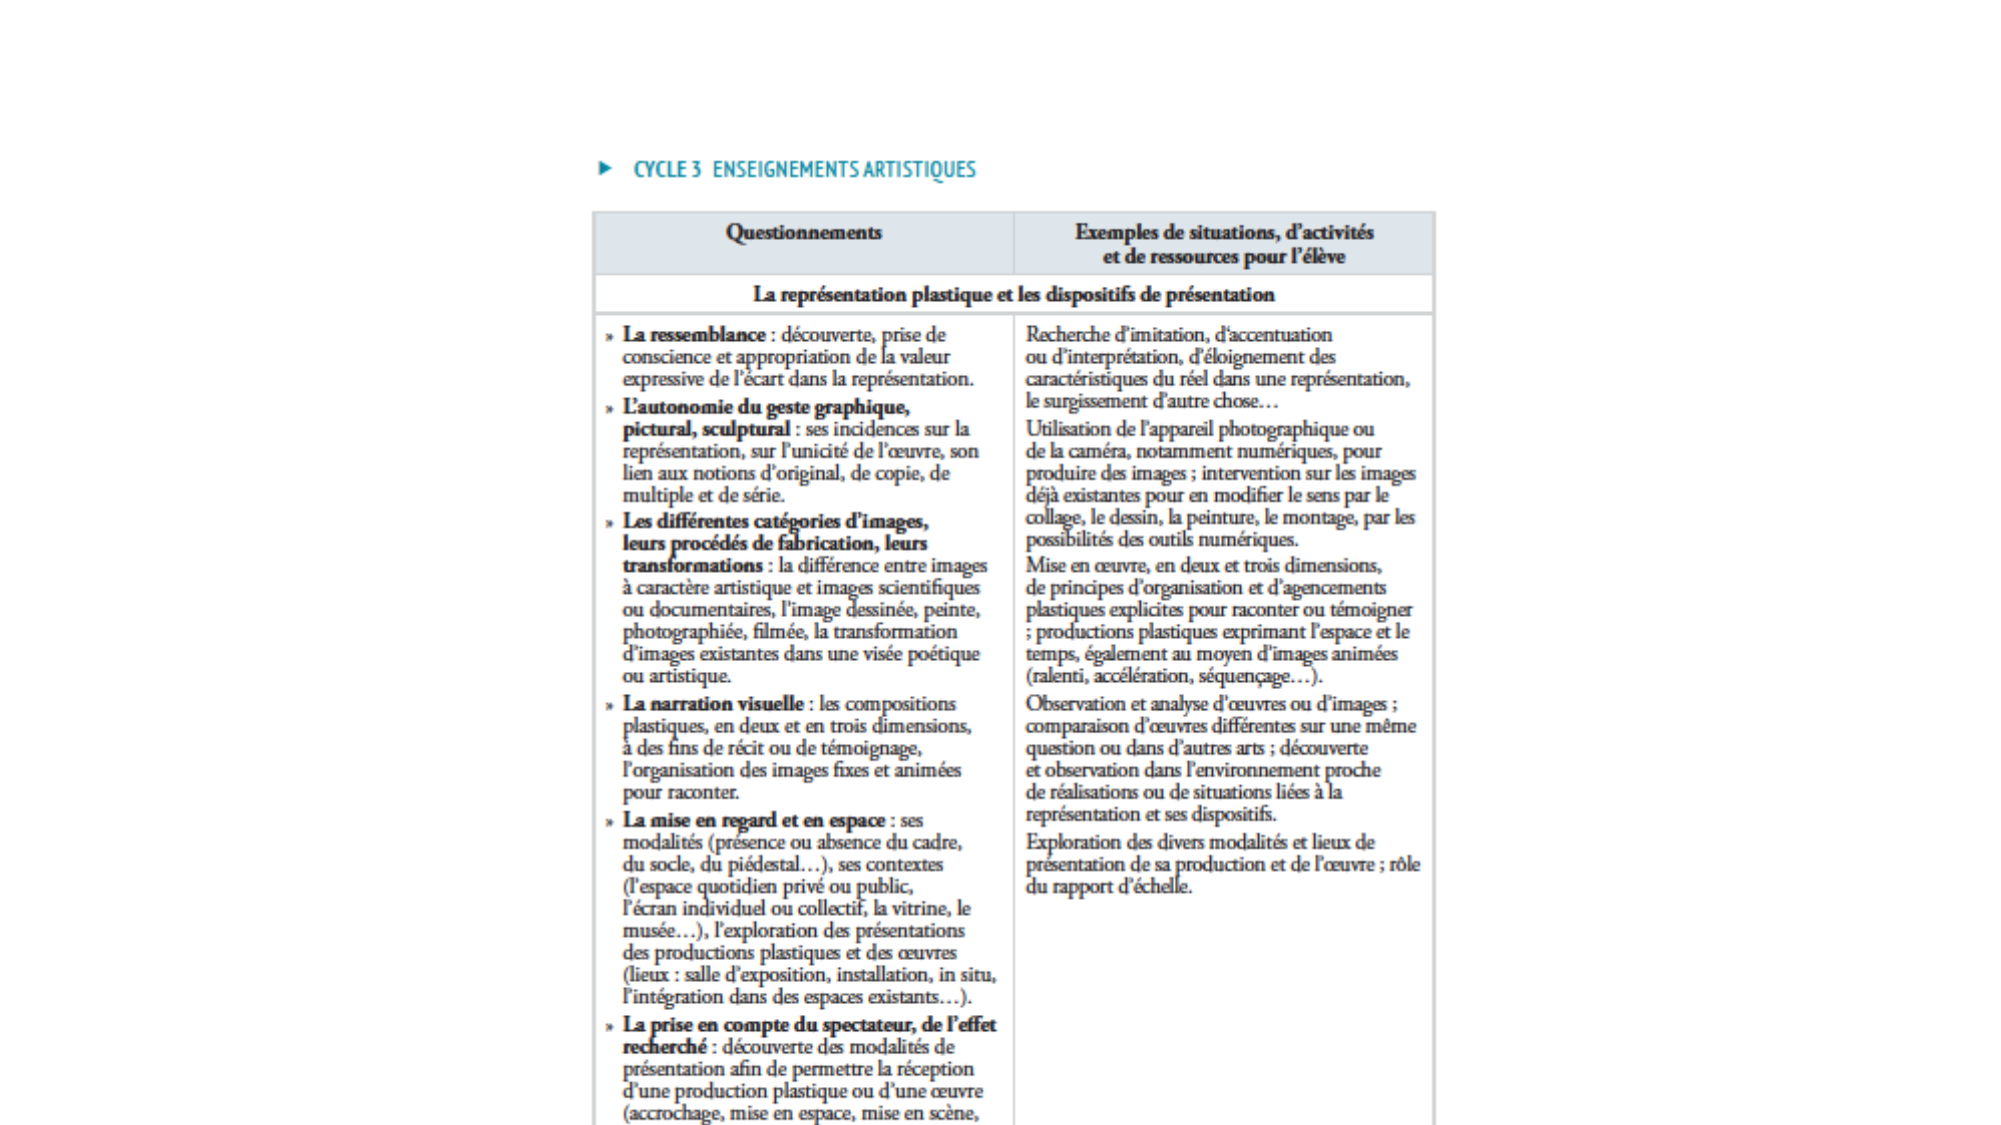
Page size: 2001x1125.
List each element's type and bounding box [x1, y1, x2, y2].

picture [418, 0, 1611, 1125]
